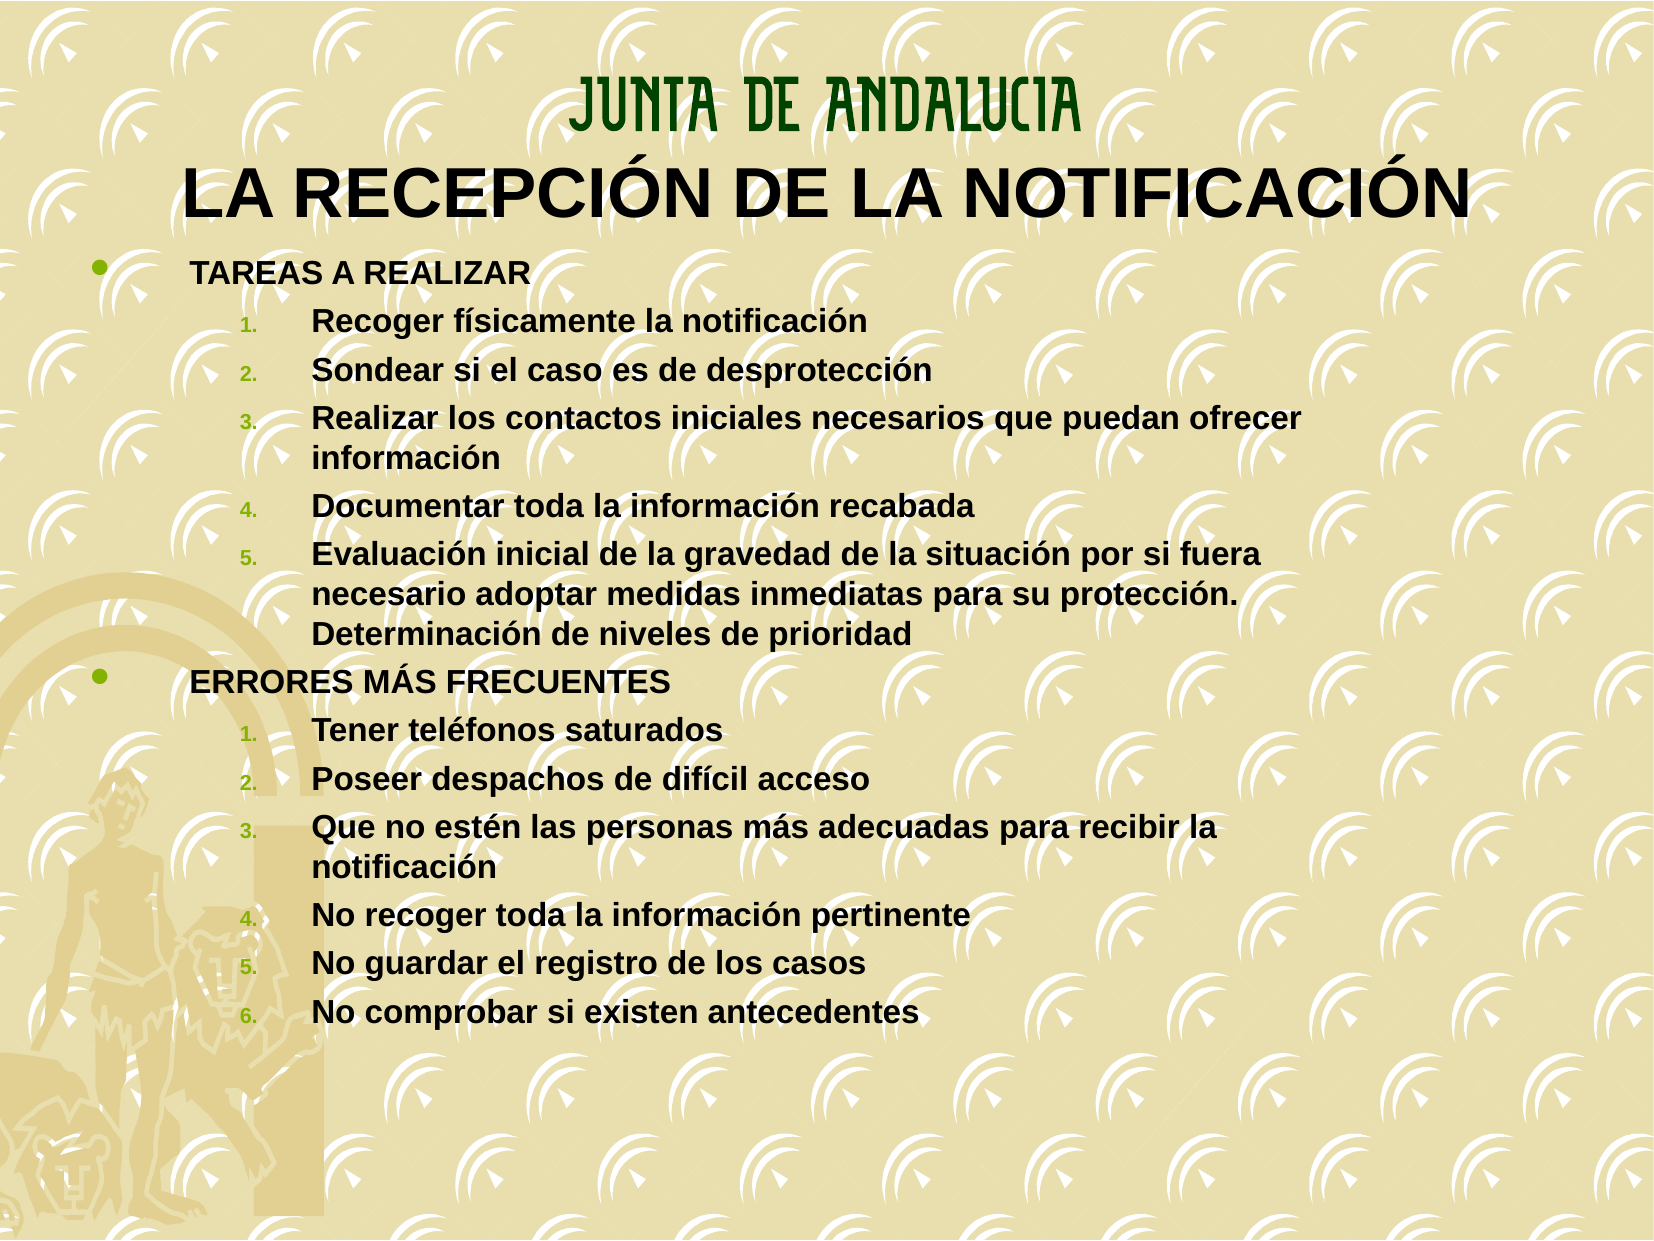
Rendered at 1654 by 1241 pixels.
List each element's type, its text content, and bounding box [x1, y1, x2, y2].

list [70, 354, 1421, 1098]
text_box [35, 248, 75, 1094]
text_box [153, 143, 1647, 1161]
text_box LA RECEPCIÓN DE LA NOTIFICACIÓN [167, 153, 1489, 233]
list TAREAS A REALIZAR Recoger físicamente la notificación Sondear si el caso es de desprotección Realizar los contactos iniciales necesarios que puedan ofrecer información Documentar toda la información recabada Evaluación inicial de la gravedad de la situación por si fuera necesario adoptar medidas inmediatas para su protección. Determinación de niveles de prioridad ERRORES MÁS FRECUENTES Tener teléfonos saturados Poseer despachos de difícil acceso Que no estén las personas más adecuadas para recibir la notificación No recoger toda la información pertinente No guardar el registro de los casos No comprobar si existen antecedentes [75, 243, 1426, 1024]
picture [0, 0, 1654, 1241]
